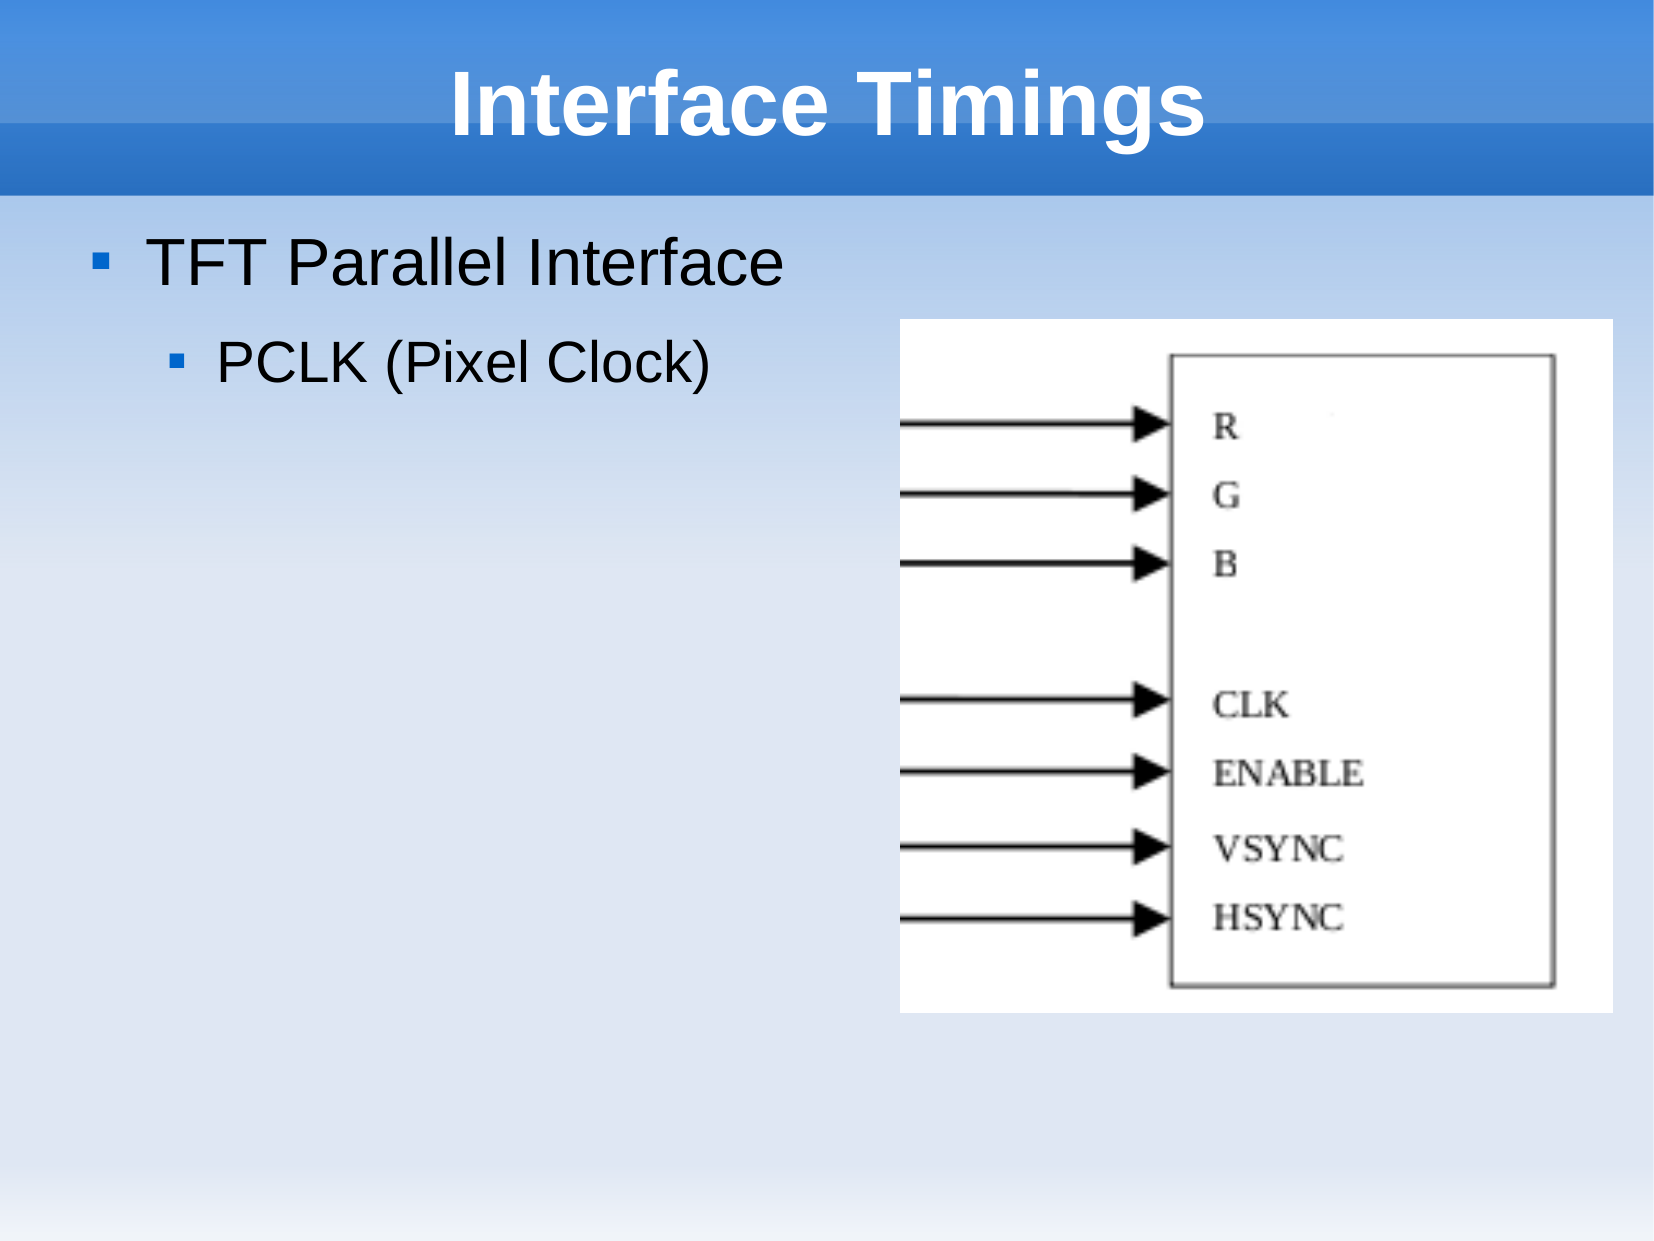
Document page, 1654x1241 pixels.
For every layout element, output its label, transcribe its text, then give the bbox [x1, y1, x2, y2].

picture [0, 0, 1654, 1241]
title Interface Timings [49, 0, 1538, 208]
list TFT Parallel Interface PCLK (Pixel Clock) [75, 225, 1564, 1044]
